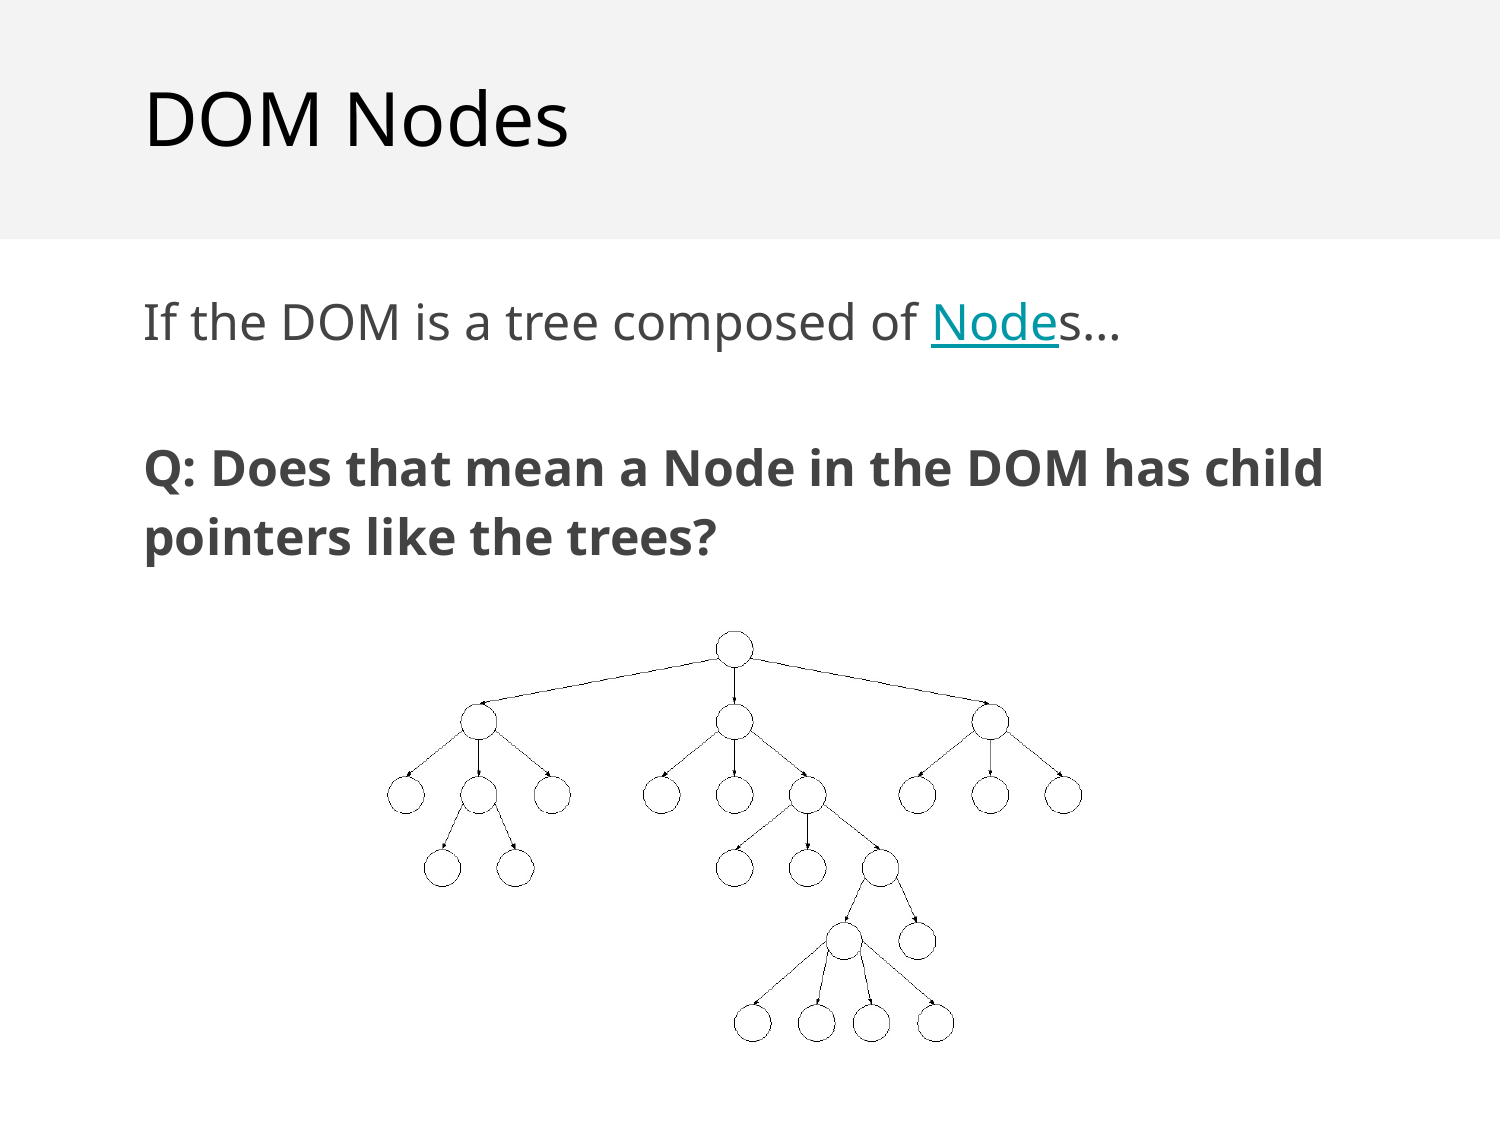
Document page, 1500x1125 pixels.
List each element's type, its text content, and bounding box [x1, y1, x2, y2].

list If the DOM is a tree composed of Nodes… Q: Does that mean a Node in the DOM has child pointers like the trees? [128, 265, 1372, 473]
picture [385, 628, 1083, 1043]
title DOM Nodes [128, 56, 1372, 183]
